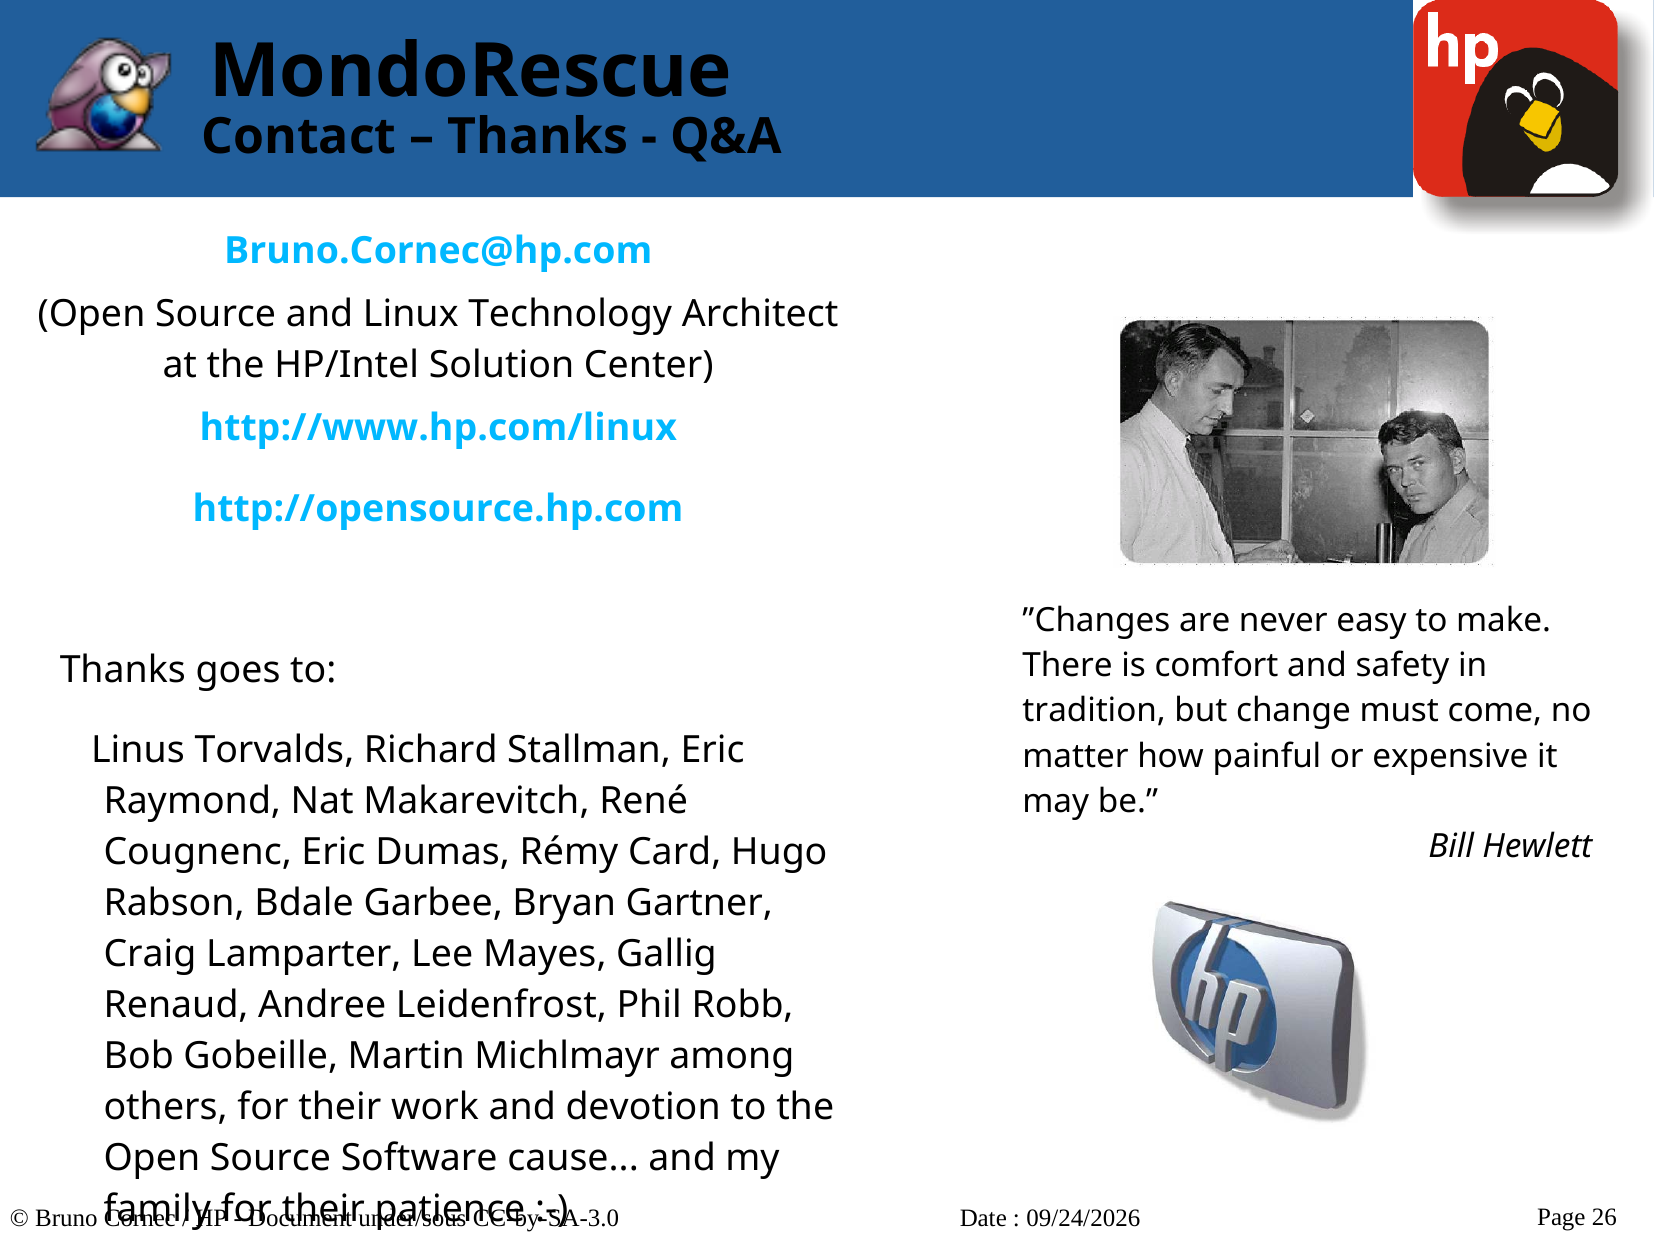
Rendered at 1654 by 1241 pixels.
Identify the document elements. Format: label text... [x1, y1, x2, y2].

text_box ”Changes are never easy to make. There is comfort and safety in tradition, but change must come, no matter how painful or expensive it may be.” Bill Hewlett [1022, 595, 1634, 877]
title Contact – Thanks - Q&A [201, 32, 1191, 241]
picture [1113, 316, 1496, 568]
list Bruno.Cornec@hp.com (Open Source and Linux Technology Architect at the HP/Intel Solution Center) http://www.hp.com/linux http://opensource.hp.com Thanks goes to: Linus Torvalds, Richard Stallman, Eric Raymond, Nat Makarevitch, René Cougnenc, Eric Dumas, Rémy Card, Hugo Rabson, Bdale Garbee, Bryan Gartner, Craig Lamparter, Lee Mayes, Gallig Renaud, Andree Leidenfrost, Phil Robb, Bob Gobeille, Martin Michlmayr among others, for their work and devotion to the Open Source Software cause... and my family for their patience :-) [20, 223, 856, 1201]
picture [1105, 890, 1422, 1130]
picture [0, 0, 211, 199]
picture [1413, 0, 1654, 235]
